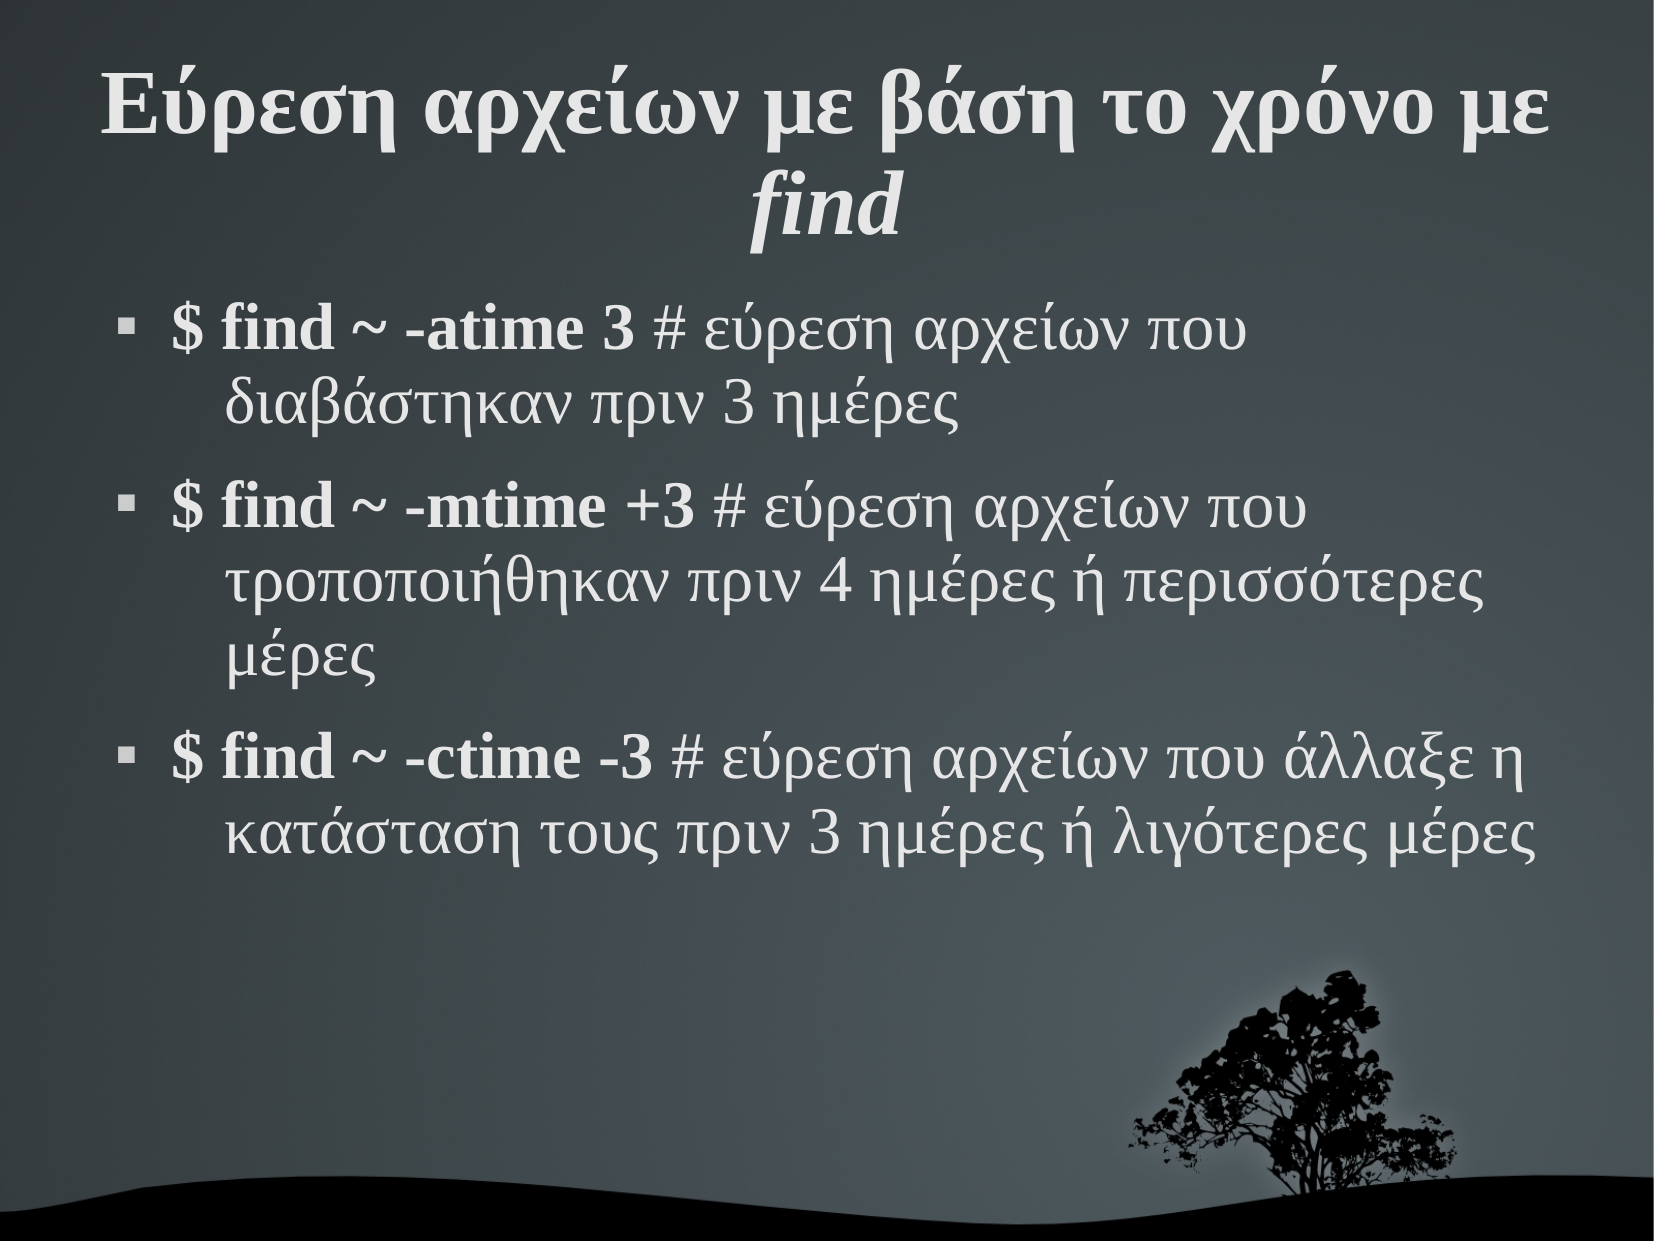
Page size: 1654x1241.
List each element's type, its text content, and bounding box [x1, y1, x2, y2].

picture [0, 0, 1654, 1241]
list $ find ~ -atime 3 # εύρεση αρχείων που διαβάστηκαν πριν 3 ημέρες $ find ~ -mtime +3 # εύρεση αρχείων που τροποποιήθηκαν πριν 4 ημέρες ή περισσότερες μέρες $ find ~ -ctime -3 # εύρεση αρχείων που άλλαξε η κατάσταση τους πριν 3 ημέρες ή λιγότερες μέρες [82, 290, 1571, 1109]
title Εύρεση αρχείων με βάση το χρόνο με find [82, 33, 1571, 273]
